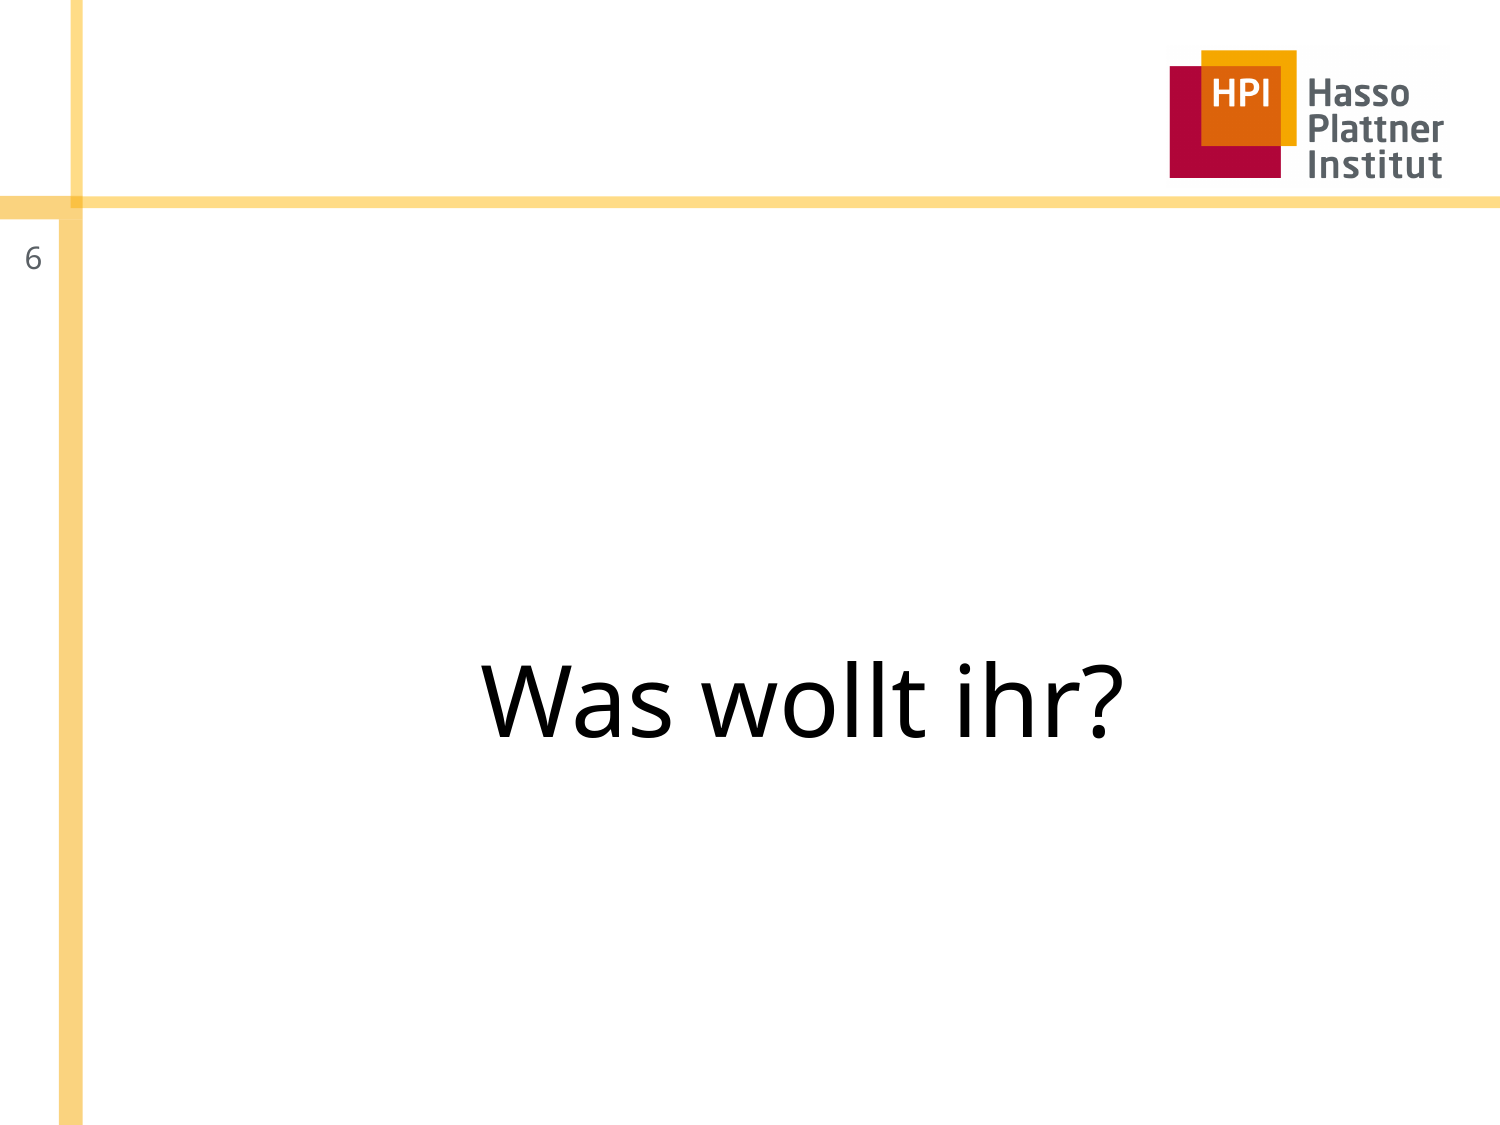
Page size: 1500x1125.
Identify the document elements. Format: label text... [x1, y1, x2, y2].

subtitle Was wollt ihr? [117, 333, 1459, 1063]
